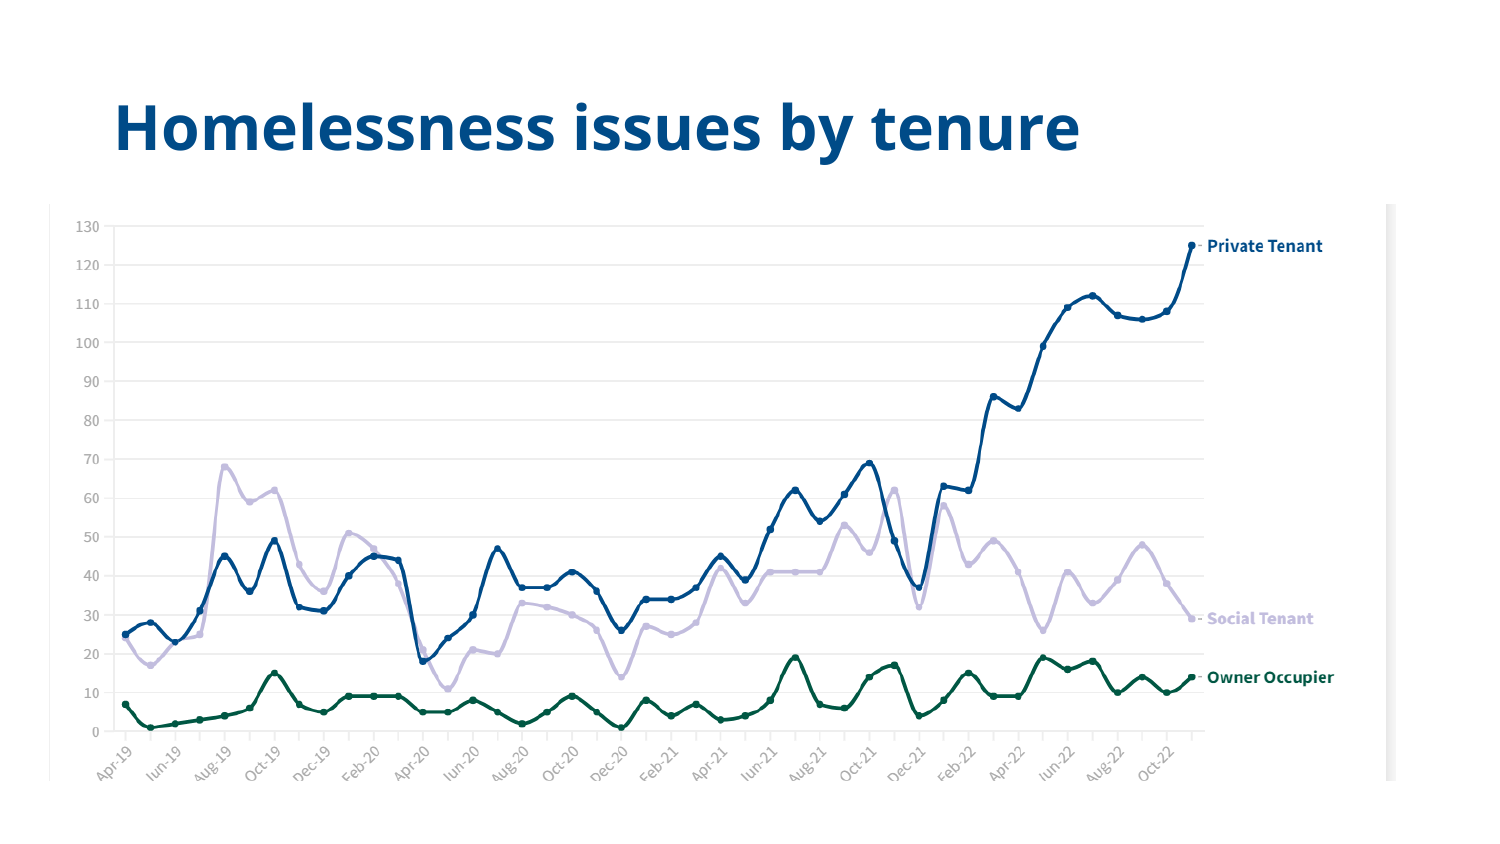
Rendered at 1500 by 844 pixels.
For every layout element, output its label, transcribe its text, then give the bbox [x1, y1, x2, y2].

picture [49, 204, 1396, 781]
title Homelessness issues by tenure [98, 72, 1396, 174]
